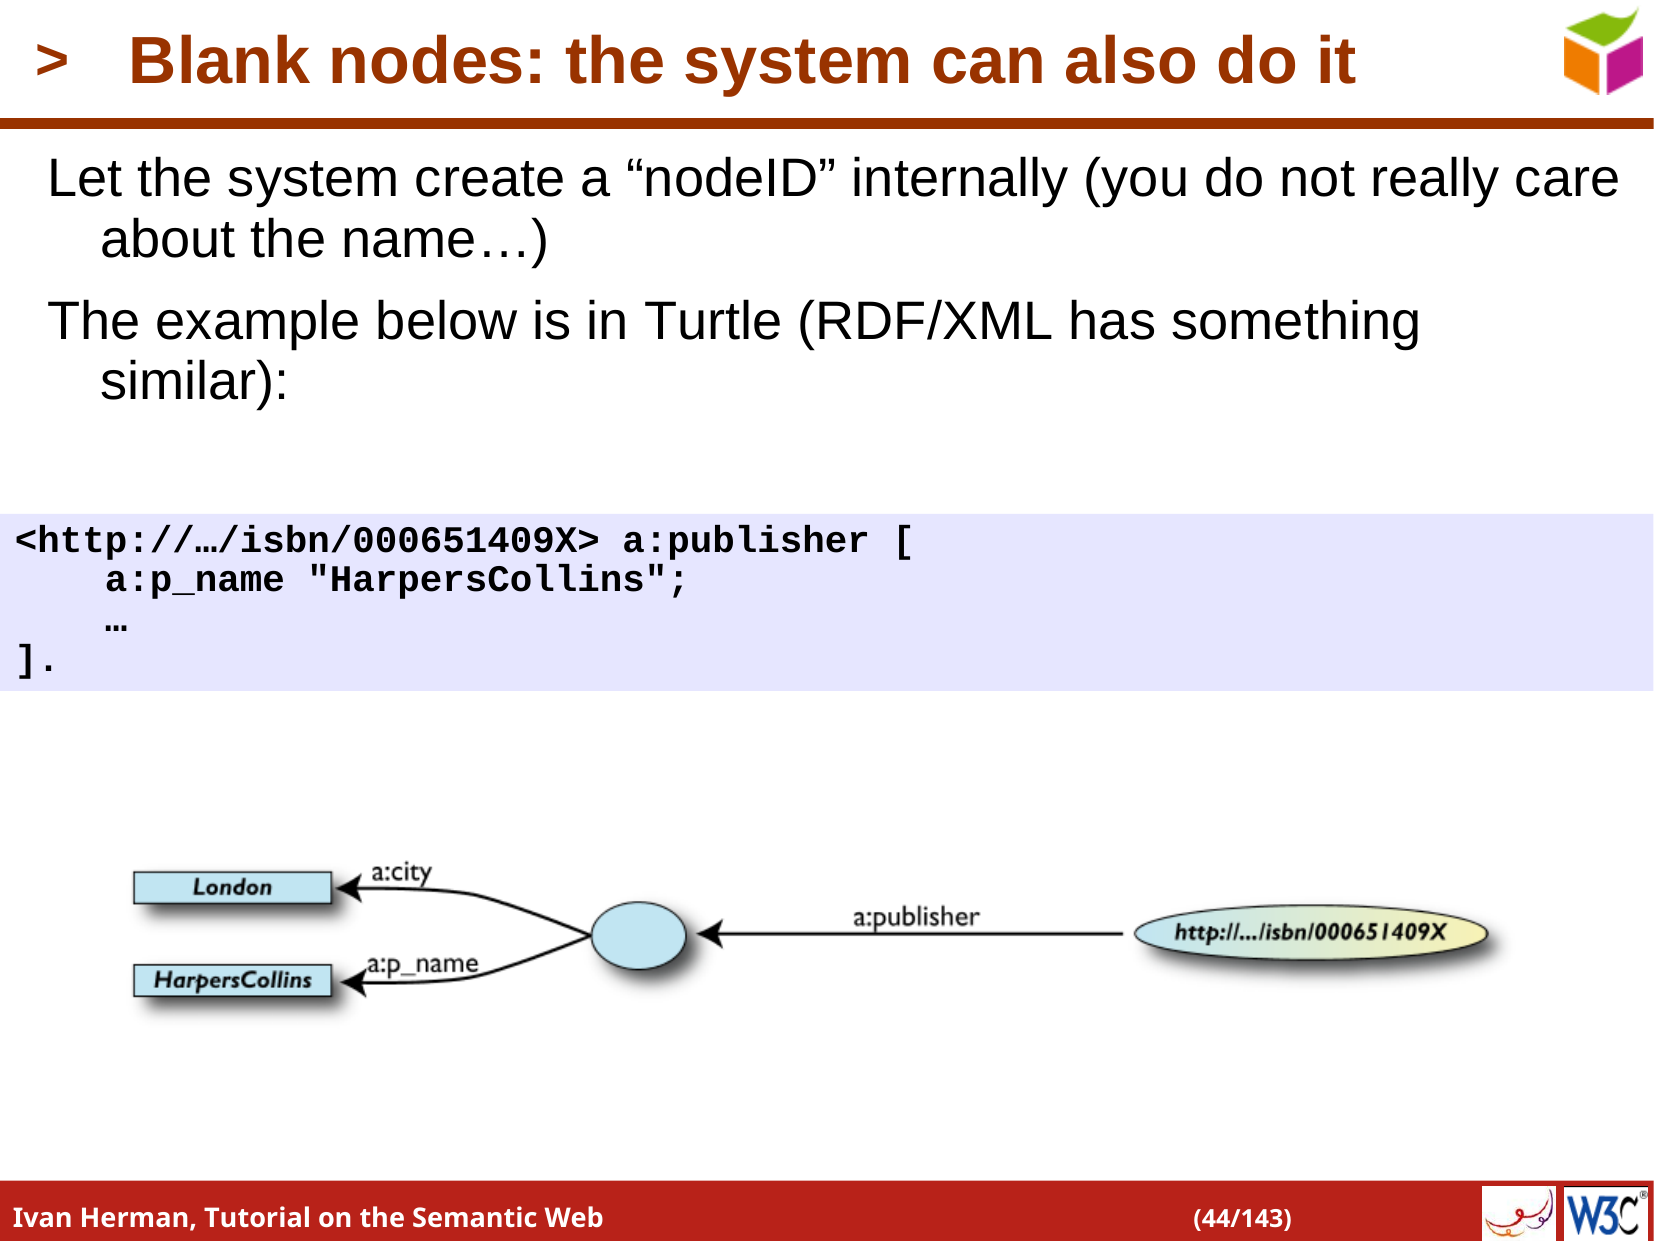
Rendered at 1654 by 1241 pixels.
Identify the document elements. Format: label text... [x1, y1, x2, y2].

picture [118, 856, 1525, 1035]
text_box <http://…/isbn/000651409X> a:publisher [ a:p_name "HarpersCollins"; … ]. [0, 513, 1654, 691]
picture [1564, 1186, 1648, 1241]
title Blank nodes: the system can also do it [93, 0, 1493, 119]
picture [1564, 5, 1643, 95]
picture [1482, 1186, 1556, 1241]
list Let the system create a “nodeID” internally (you do not really care about the name…) The example below is in Turtle (RDF/XML has something similar): [29, 147, 1624, 414]
